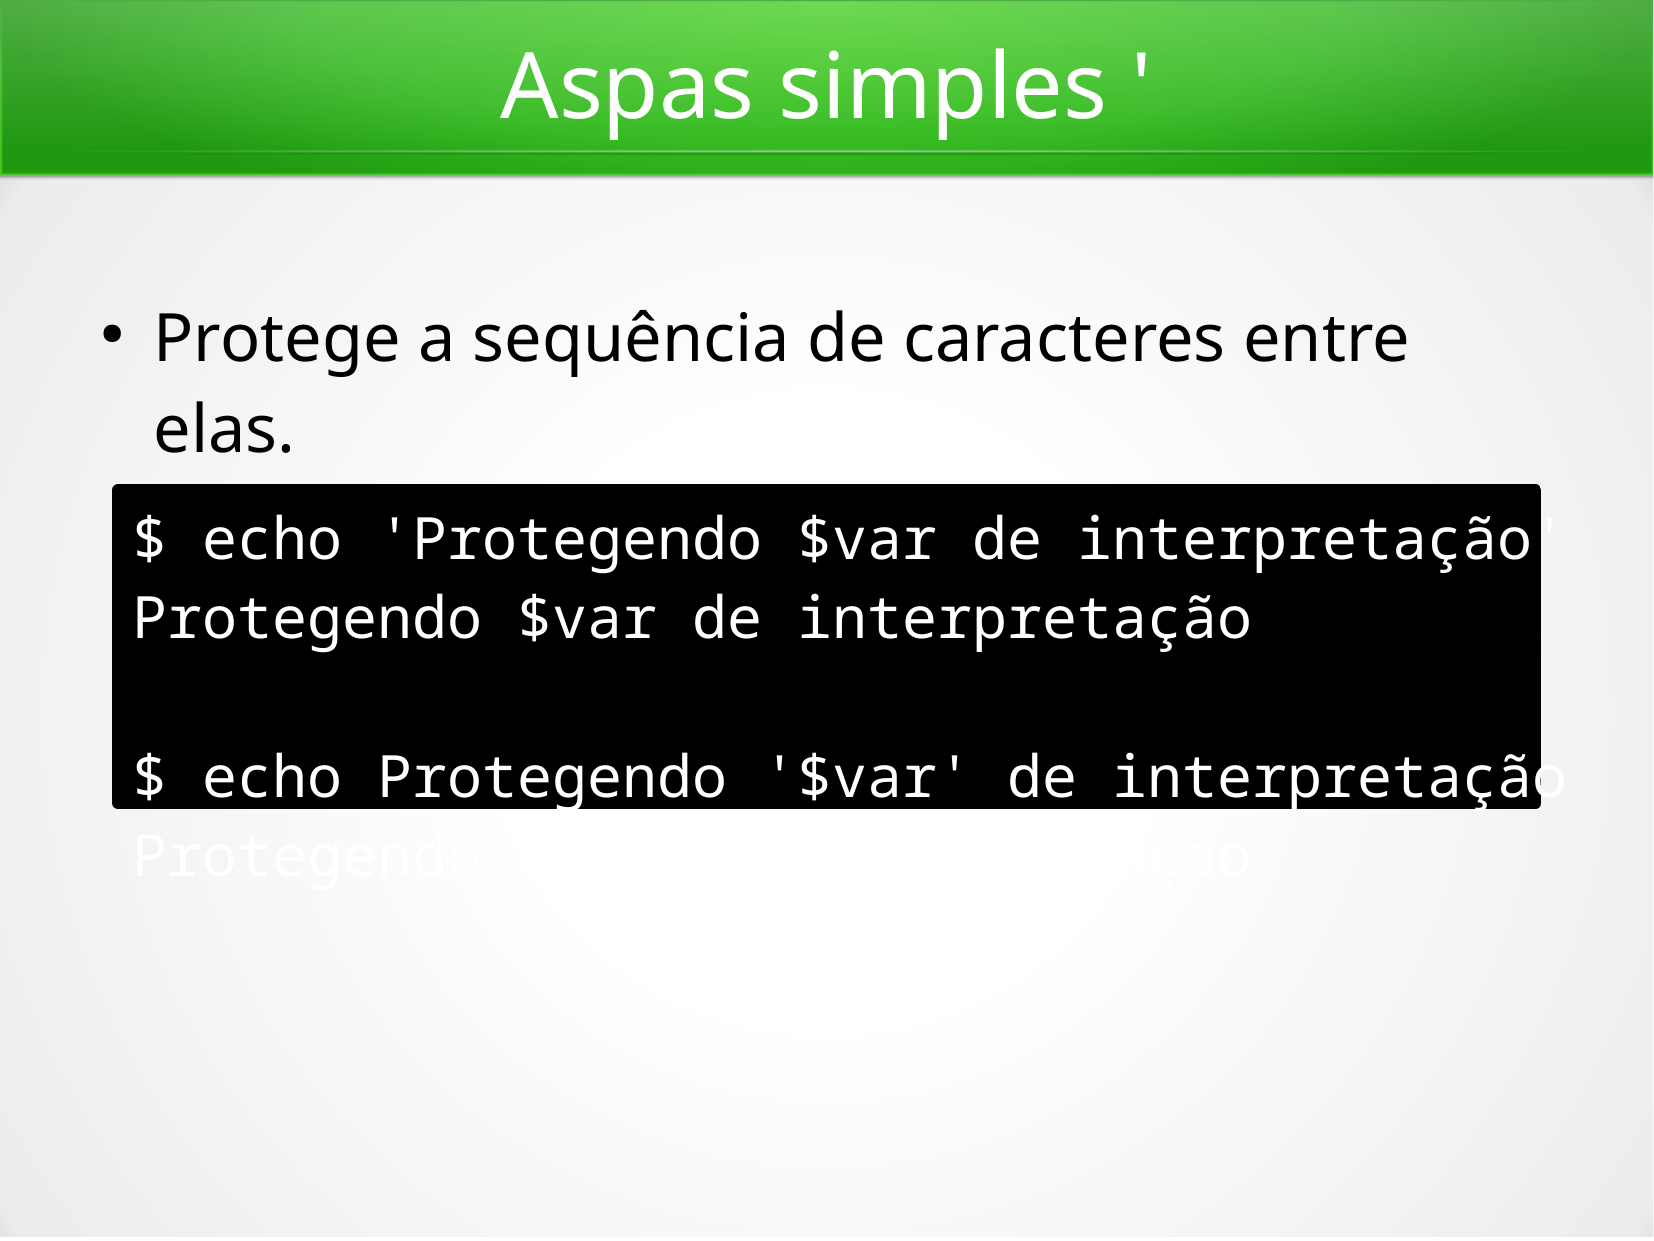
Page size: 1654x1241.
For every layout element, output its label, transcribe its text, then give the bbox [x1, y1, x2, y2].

title Aspas simples ' [82, 11, 1571, 154]
text_box $ echo 'Protegendo $var de interpretação' Protegendo $var de interpretação $ echo Protegendo '$var' de interpretação Protegendo $var de interpretação [118, 490, 1536, 804]
picture [0, 0, 1654, 1237]
list Protege a sequência de caracteres entre elas. [82, 290, 1571, 1010]
